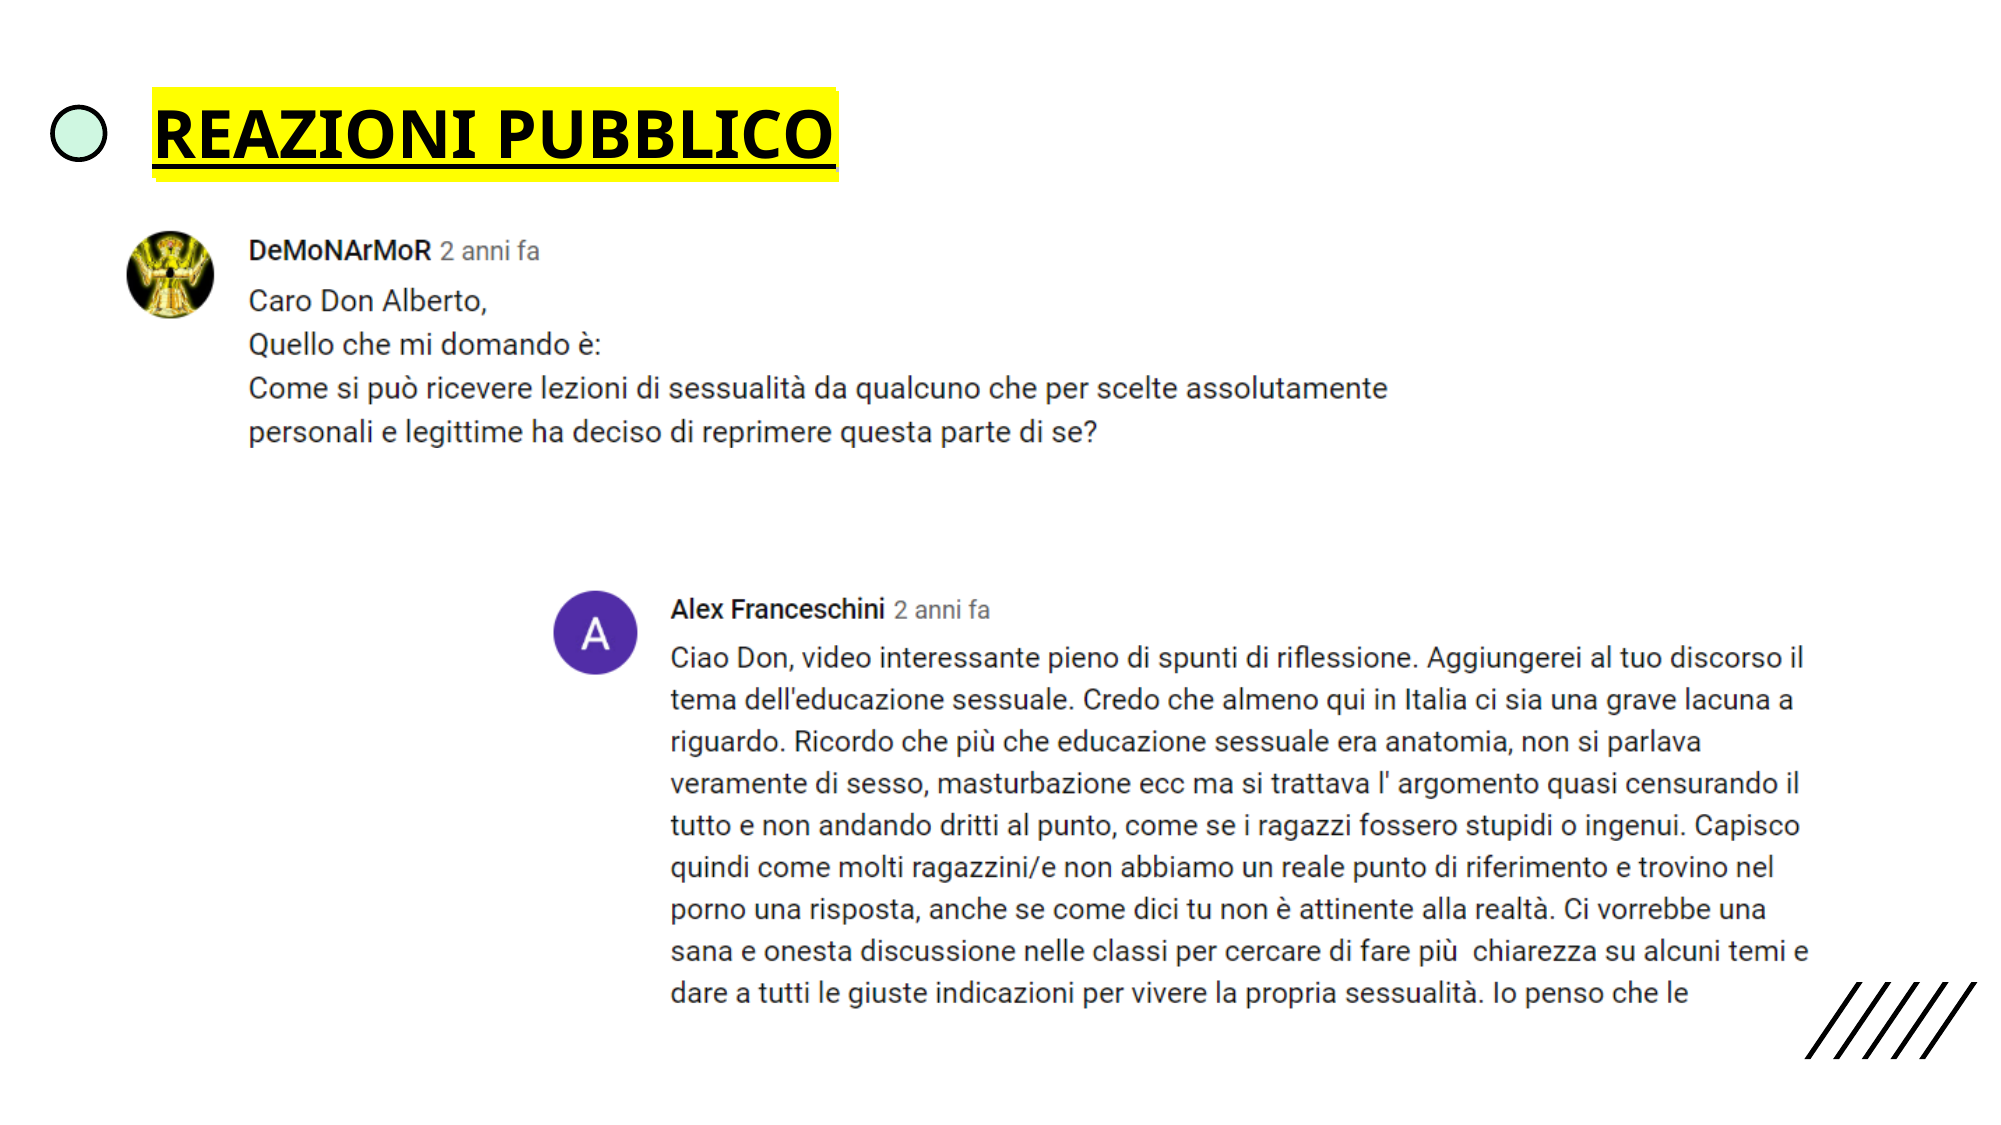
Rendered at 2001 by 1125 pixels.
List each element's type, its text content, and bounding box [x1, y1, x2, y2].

picture [112, 204, 1532, 448]
picture [530, 570, 1811, 1017]
title REAZIONI PUBBLICO [137, 28, 1863, 246]
